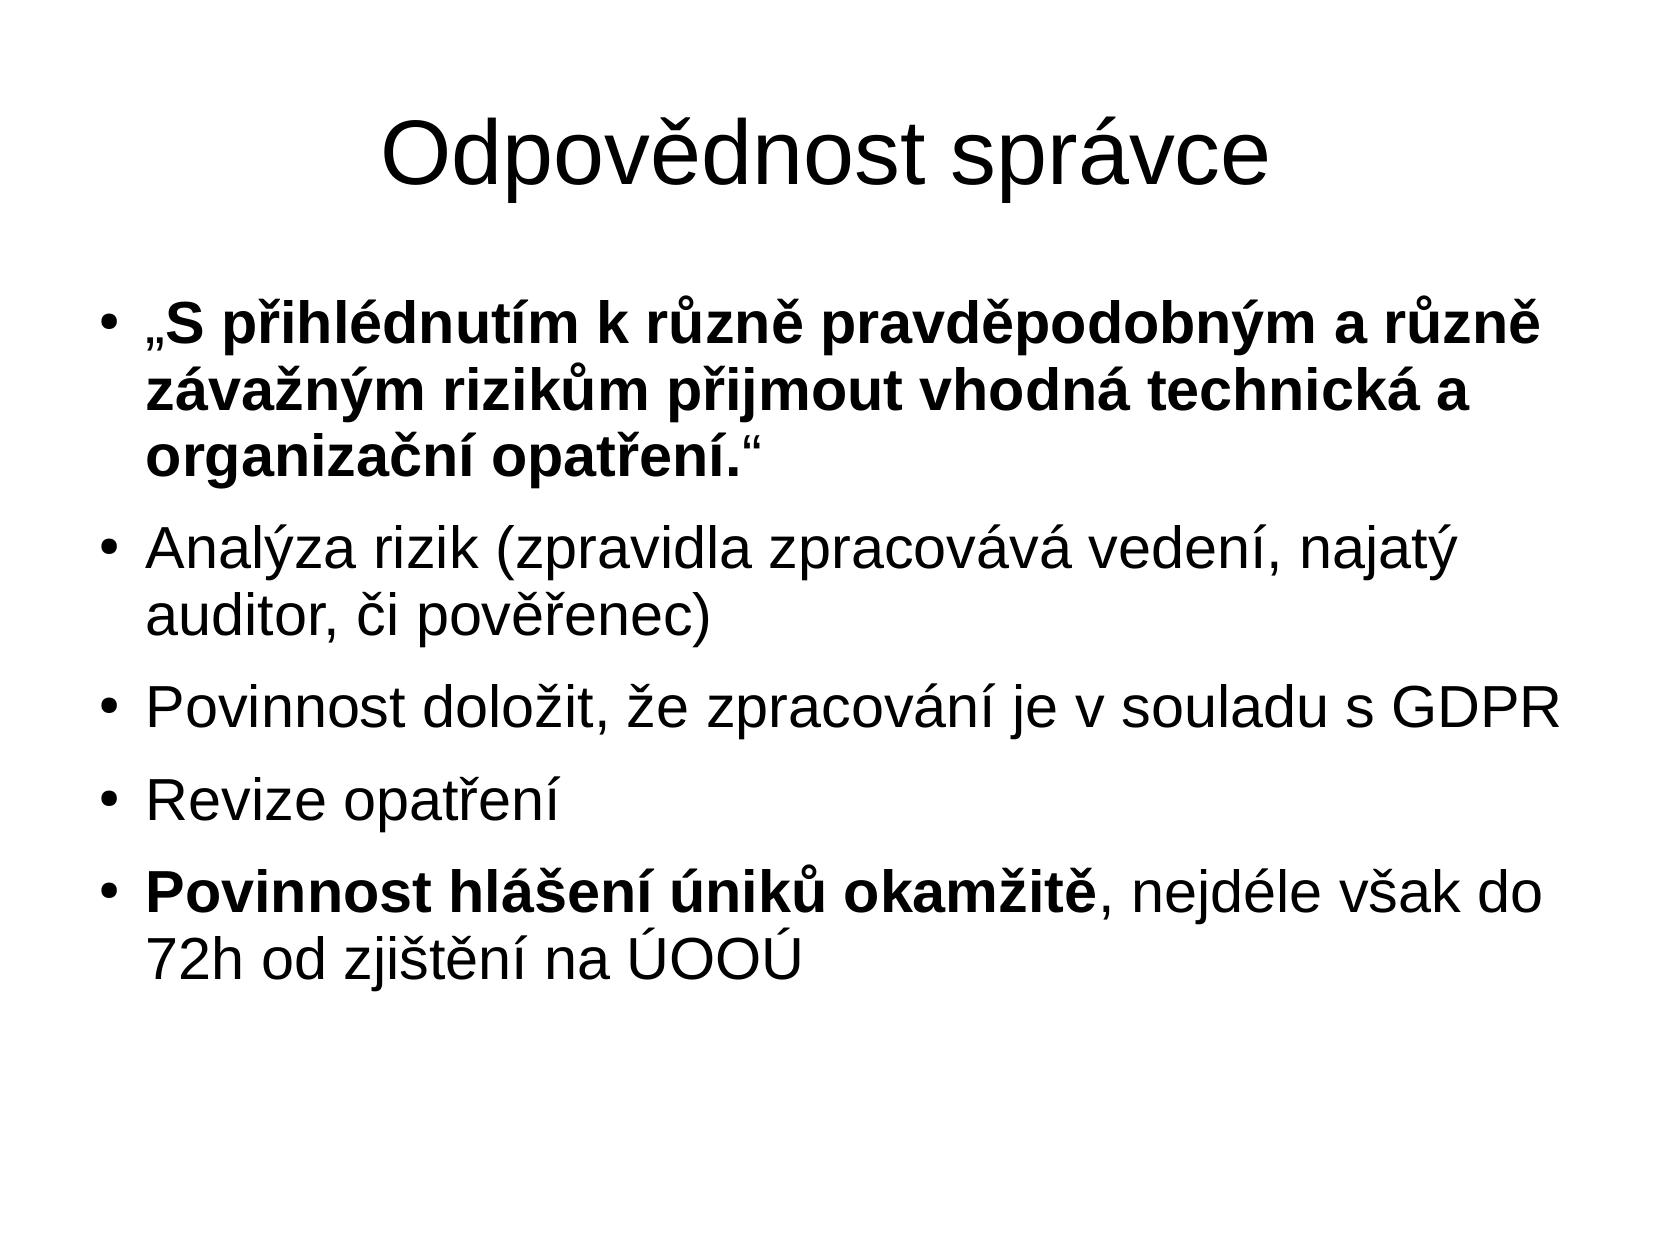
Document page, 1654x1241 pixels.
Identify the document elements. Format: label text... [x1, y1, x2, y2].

list „S přihlédnutím k různě pravděpodobným a různě závažným rizikům přijmout vhodná technická a organizační opatření.“ Analýza rizik (zpravidla zpracovává vedení, najatý auditor, či pověřenec) Povinnost doložit, že zpracování je v souladu s GDPR Revize opatření Povinnost hlášení úniků okamžitě, nejdéle však do 72h od zjištění na ÚOOÚ [82, 290, 1571, 1010]
title Odpovědnost správce [82, 49, 1571, 257]
